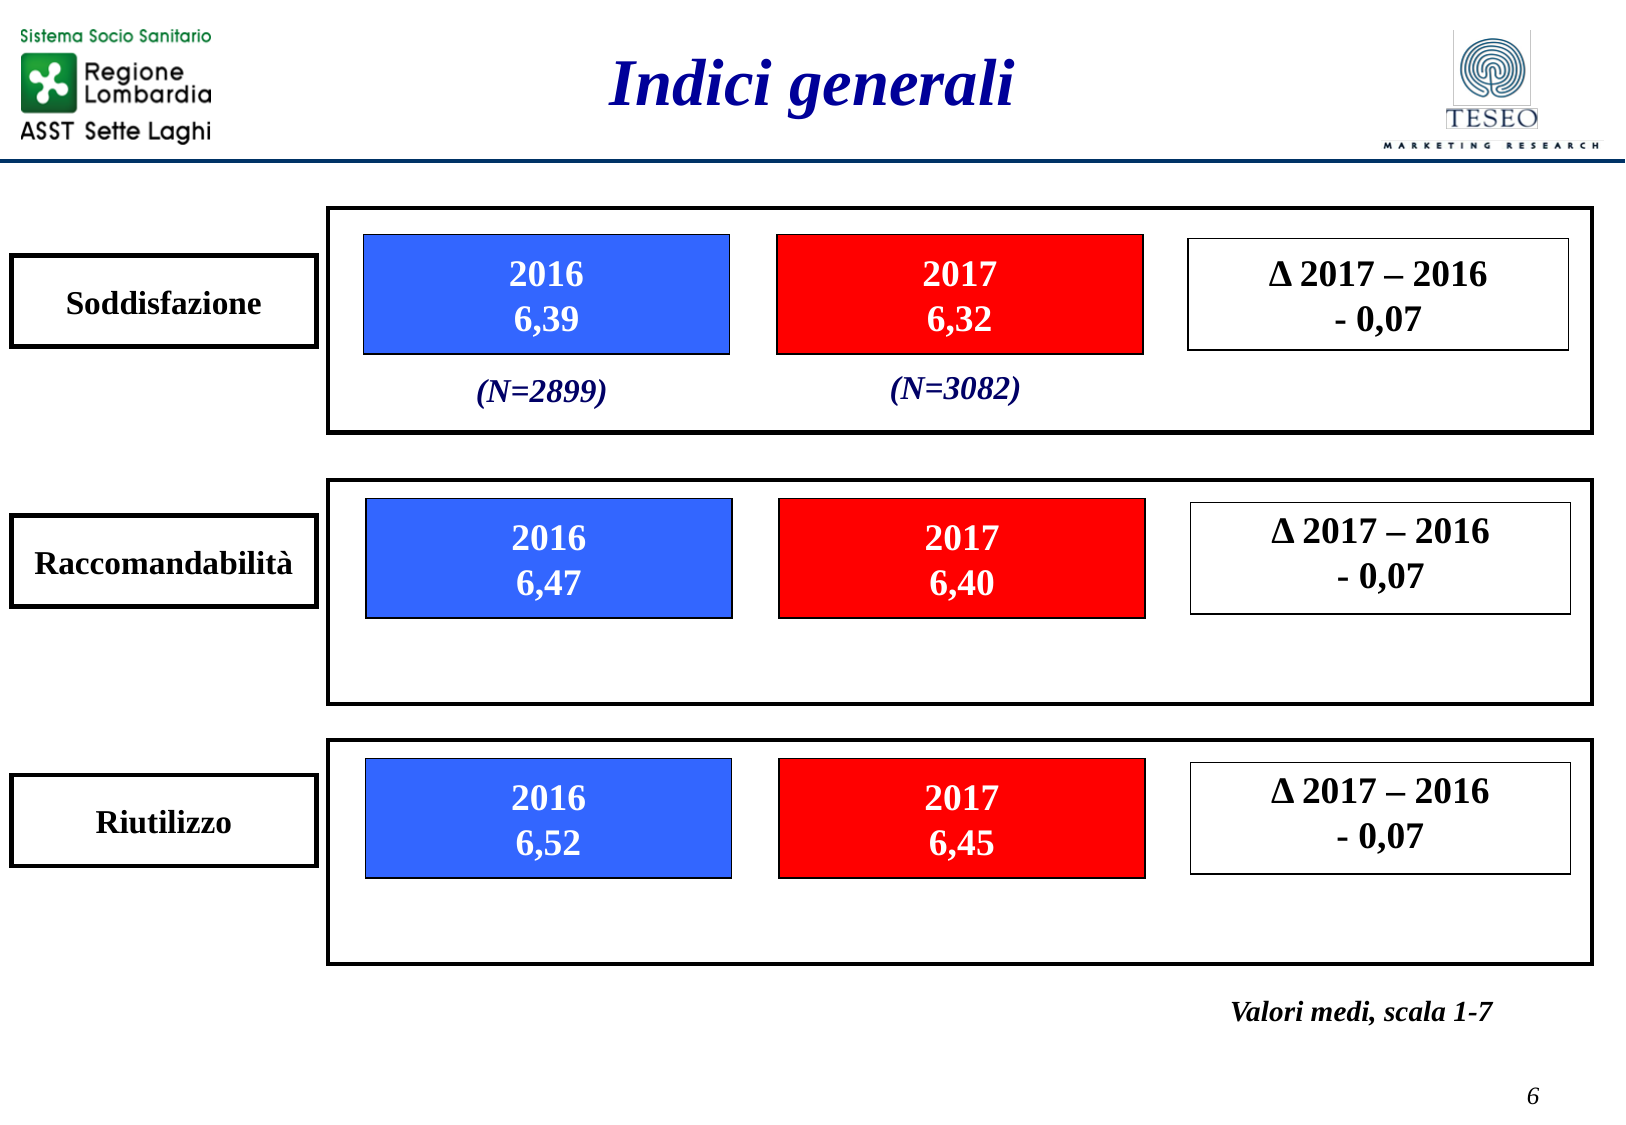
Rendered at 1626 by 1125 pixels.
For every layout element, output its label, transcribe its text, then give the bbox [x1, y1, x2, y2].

text_box (N=3082) [874, 358, 1037, 415]
text_box Δ 2017 – 2016 - 0,07 [1190, 502, 1571, 614]
text_box 2017 6,40 [779, 498, 1146, 619]
picture [21, 26, 211, 148]
text_box Soddisfazione [11, 255, 317, 347]
text_box Indici generali [196, 16, 1429, 142]
text_box (N=2899) [460, 361, 623, 417]
text_box Valori medi, scala 1-7 [1215, 984, 1508, 1036]
text_box 2016 6,39 [363, 234, 730, 354]
text_box Δ 2017 – 2016 - 0,07 [1188, 238, 1569, 350]
text_box Riutilizzo [11, 774, 317, 867]
text_box 2017 6,32 [776, 234, 1143, 354]
text_box Raccomandabilità [11, 515, 317, 607]
text_box [328, 739, 1592, 965]
text_box 2017 6,45 [778, 758, 1145, 878]
text_box Δ 2017 – 2016 - 0,07 [1190, 762, 1571, 874]
text_box 2016 6,47 [365, 498, 732, 619]
text_box 2016 6,52 [365, 758, 732, 878]
text_box [328, 208, 1592, 433]
text_box [328, 479, 1592, 705]
picture [1381, 30, 1604, 149]
